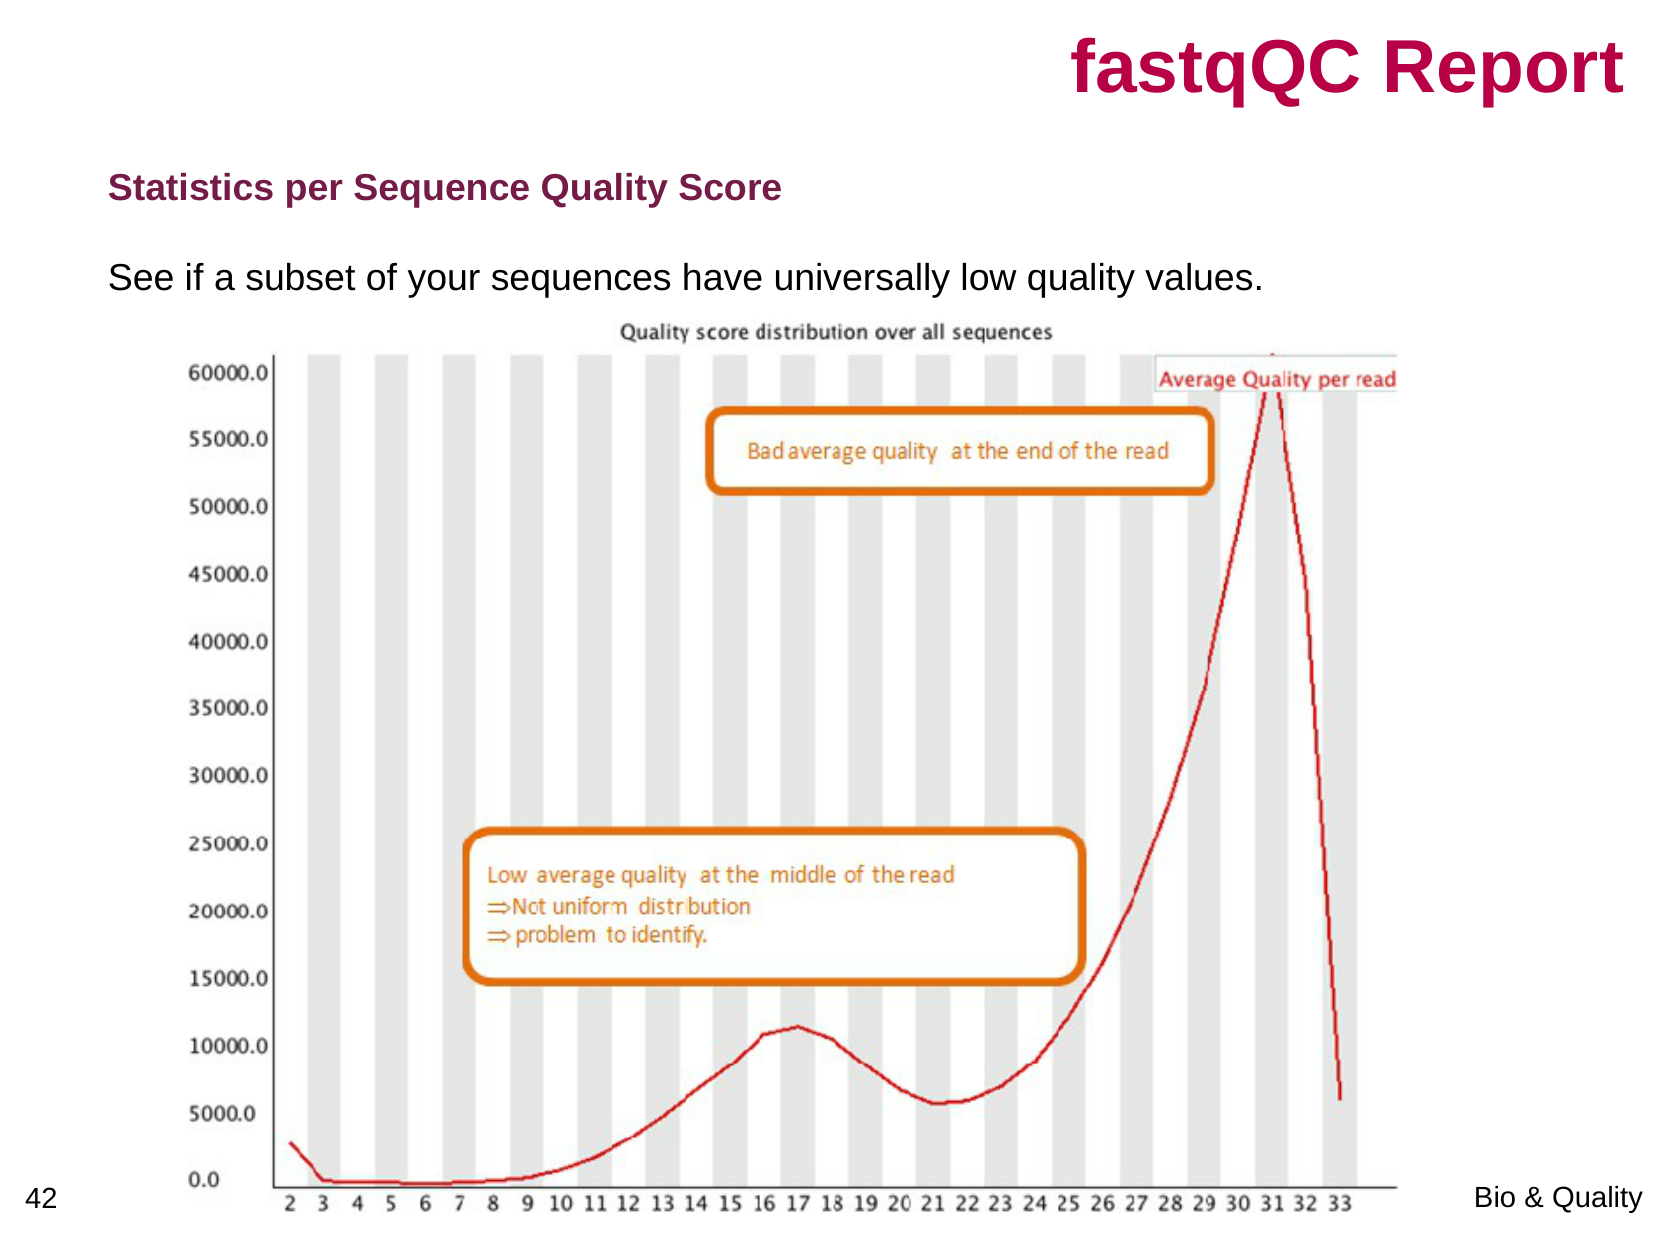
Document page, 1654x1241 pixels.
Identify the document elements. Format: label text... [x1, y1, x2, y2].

picture [187, 301, 1398, 1217]
text_box fastqQC Report [514, 25, 1625, 144]
text_box Statistics per Sequence Quality Score See if a subset of your sequences have universally low quality values. [92, 171, 1654, 290]
